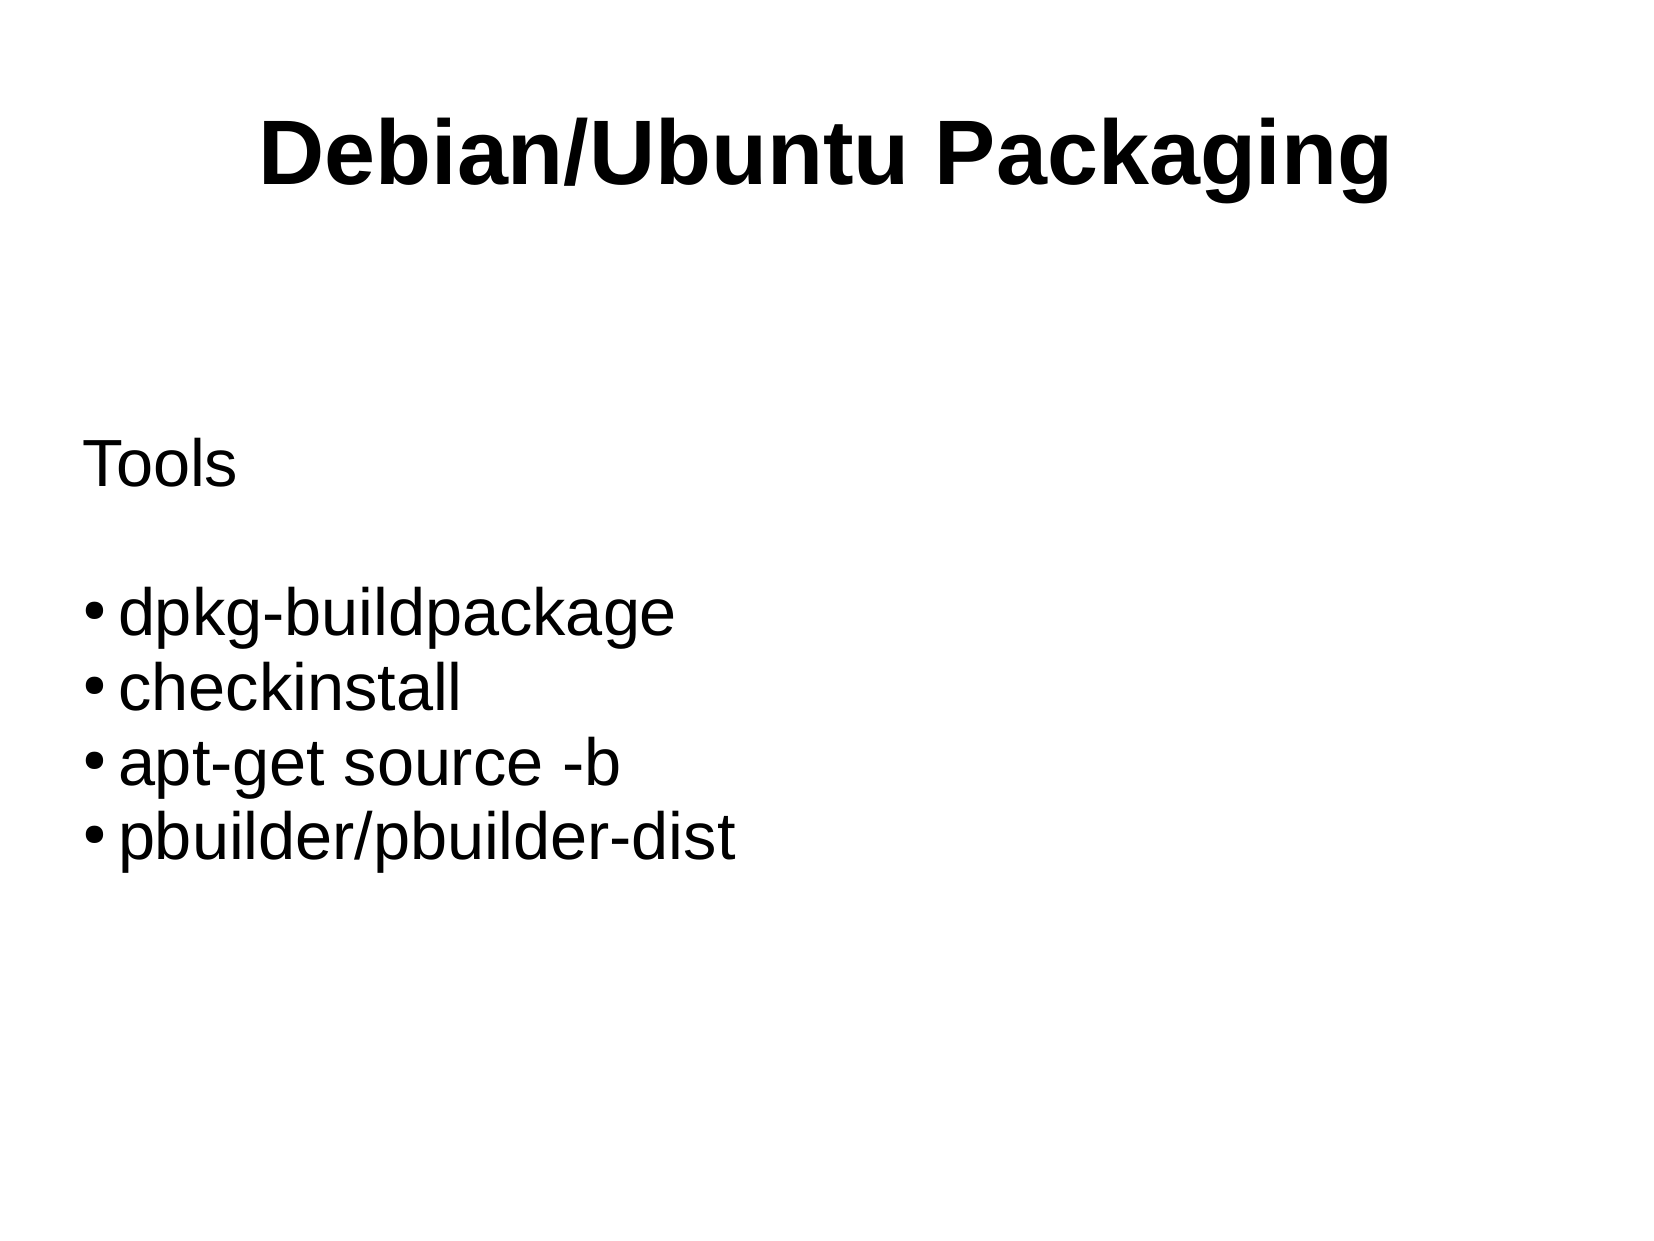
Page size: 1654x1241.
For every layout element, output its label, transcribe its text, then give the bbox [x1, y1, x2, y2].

subtitle Tools dpkg-buildpackage checkinstall apt-get source -b pbuilder/pbuilder-dist [82, 290, 1571, 1010]
title Debian/Ubuntu Packaging [82, 49, 1571, 257]
